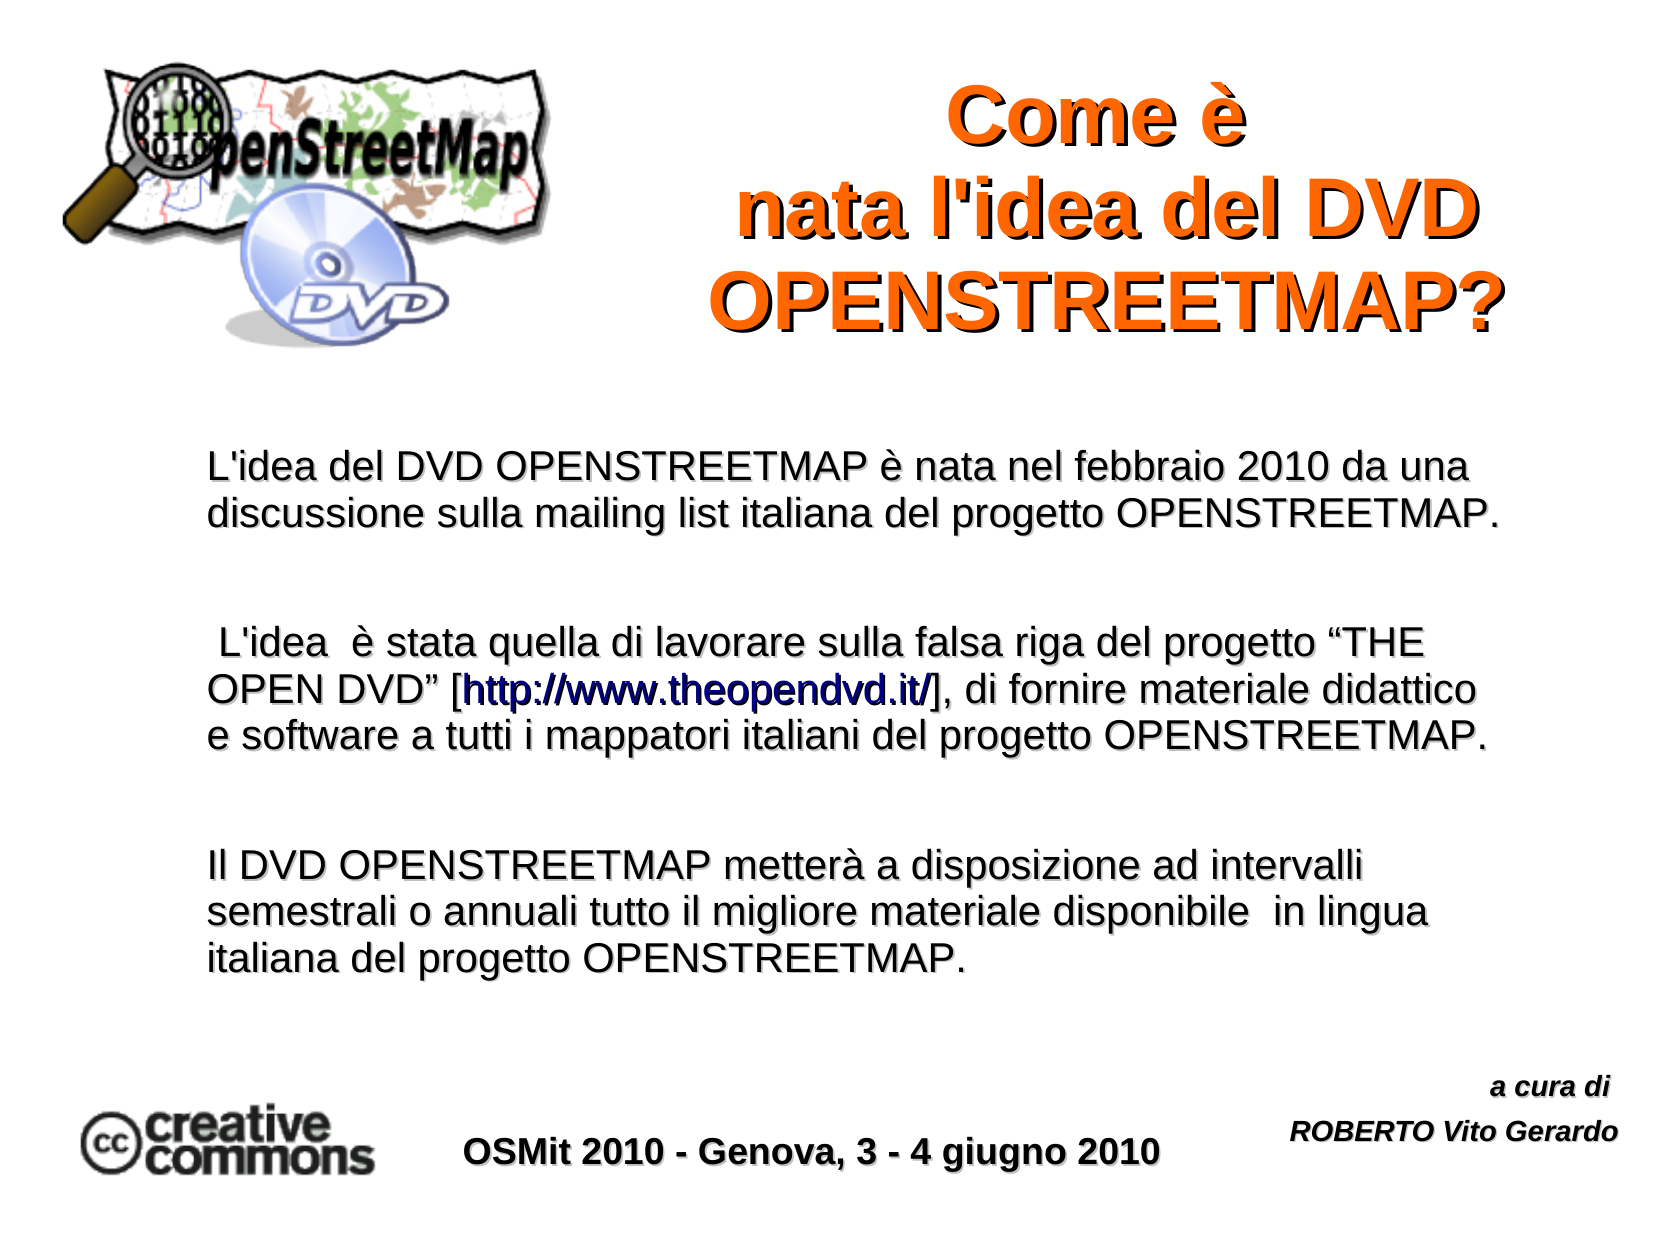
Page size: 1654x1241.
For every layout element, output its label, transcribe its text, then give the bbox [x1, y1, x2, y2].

text_box L'idea del DVD OPENSTREETMAP è nata nel febbraio 2010 da una discussione sulla mailing list italiana del progetto OPENSTREETMAP. L'idea è stata quella di lavorare sulla falsa riga del progetto “THE OPEN DVD” [http://www.theopendvd.it/], di fornire materiale didattico e software a tutti i mappatori italiani del progetto OPENSTREETMAP. Il DVD OPENSTREETMAP metterà a disposizione ad intervalli semestrali o annuali tutto il migliore materiale disponibile in lingua italiana del progetto OPENSTREETMAP. [206, 442, 1506, 1004]
text_box Come è nata l'idea del DVD OPENSTREETMAP? [620, 60, 1595, 355]
picture [59, 58, 591, 355]
picture [79, 1099, 384, 1182]
text_box OSMit 2010 - Genova, 3 - 4 giugno 2010 [354, 1123, 1122, 1182]
text_box a cura di ROBERTO Vito Gerardo [1122, 1062, 1634, 1184]
